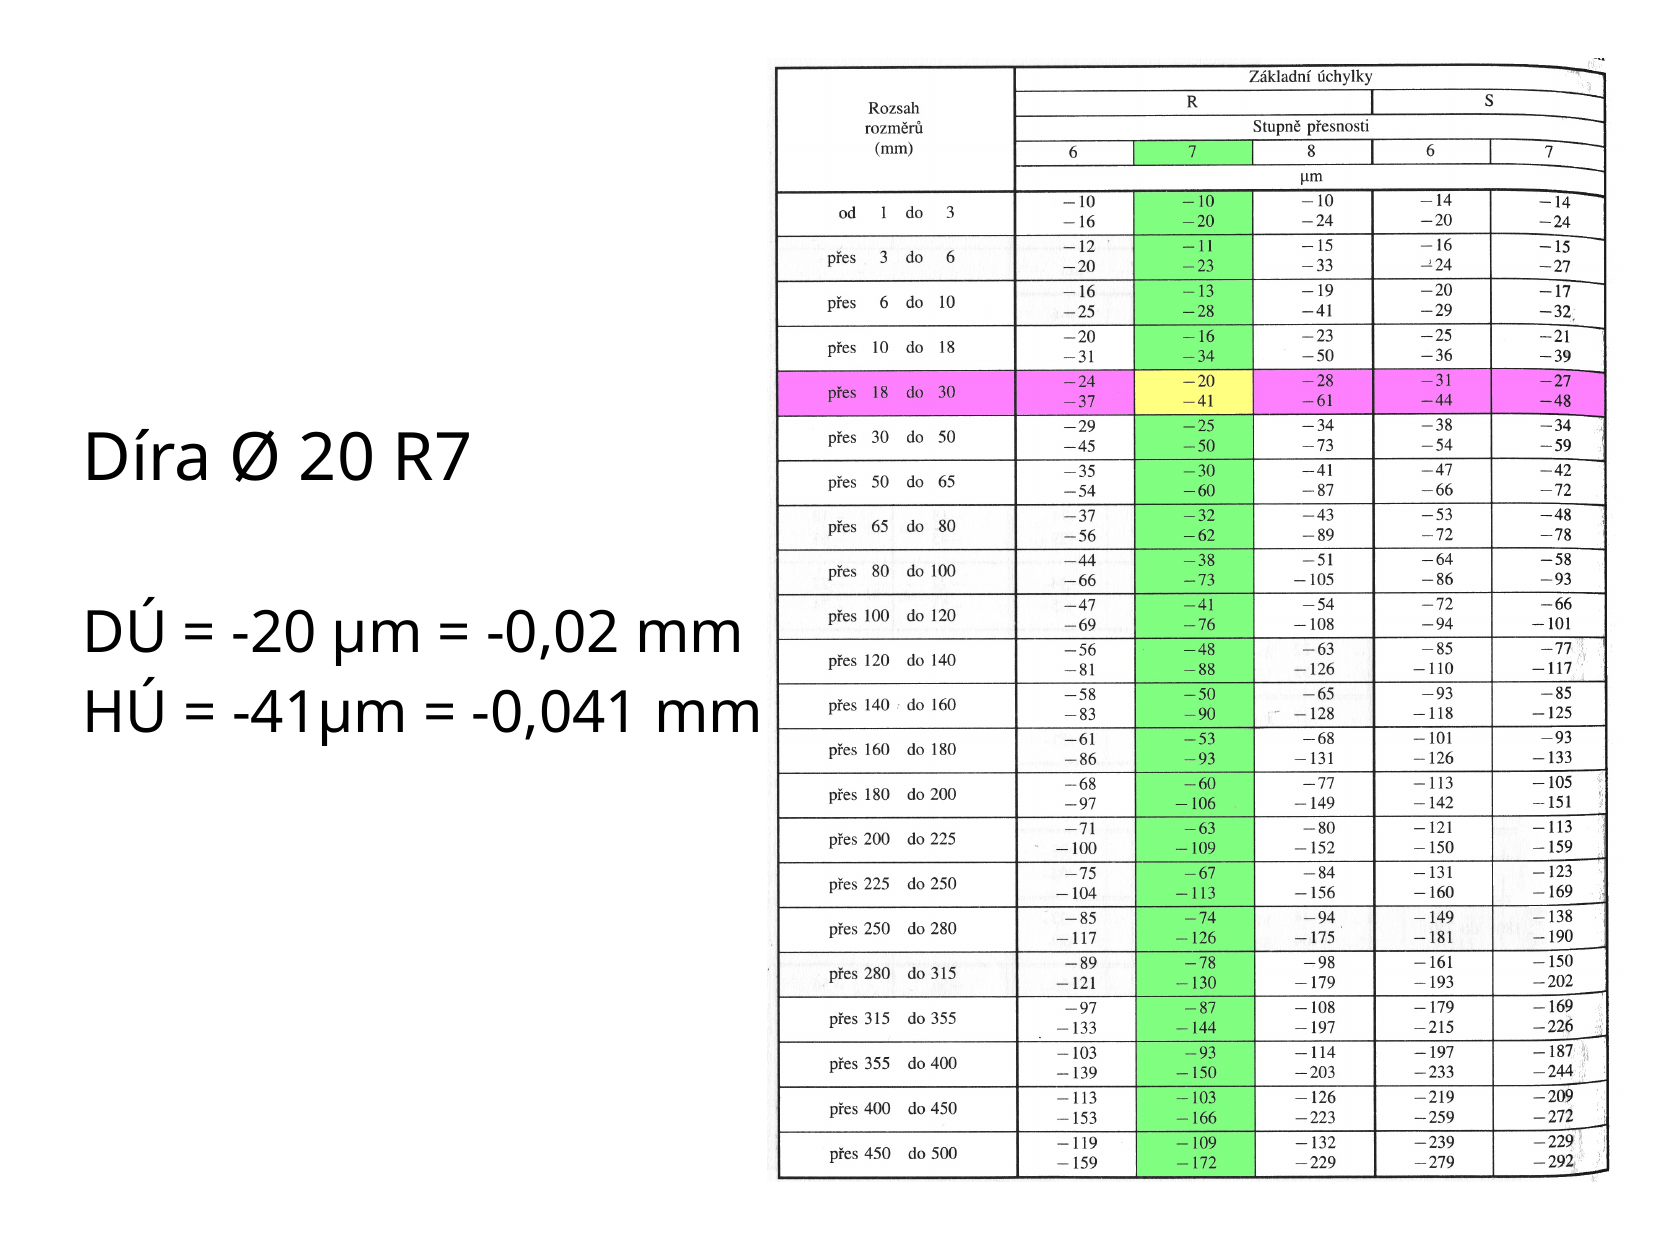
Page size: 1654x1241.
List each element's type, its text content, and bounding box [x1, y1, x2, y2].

picture [767, 58, 1625, 1182]
subtitle Díra Ø 20 R7 DÚ = -20 μm = -0,02 mm HÚ = -41μm = -0,041 mm [82, 56, 1571, 1102]
